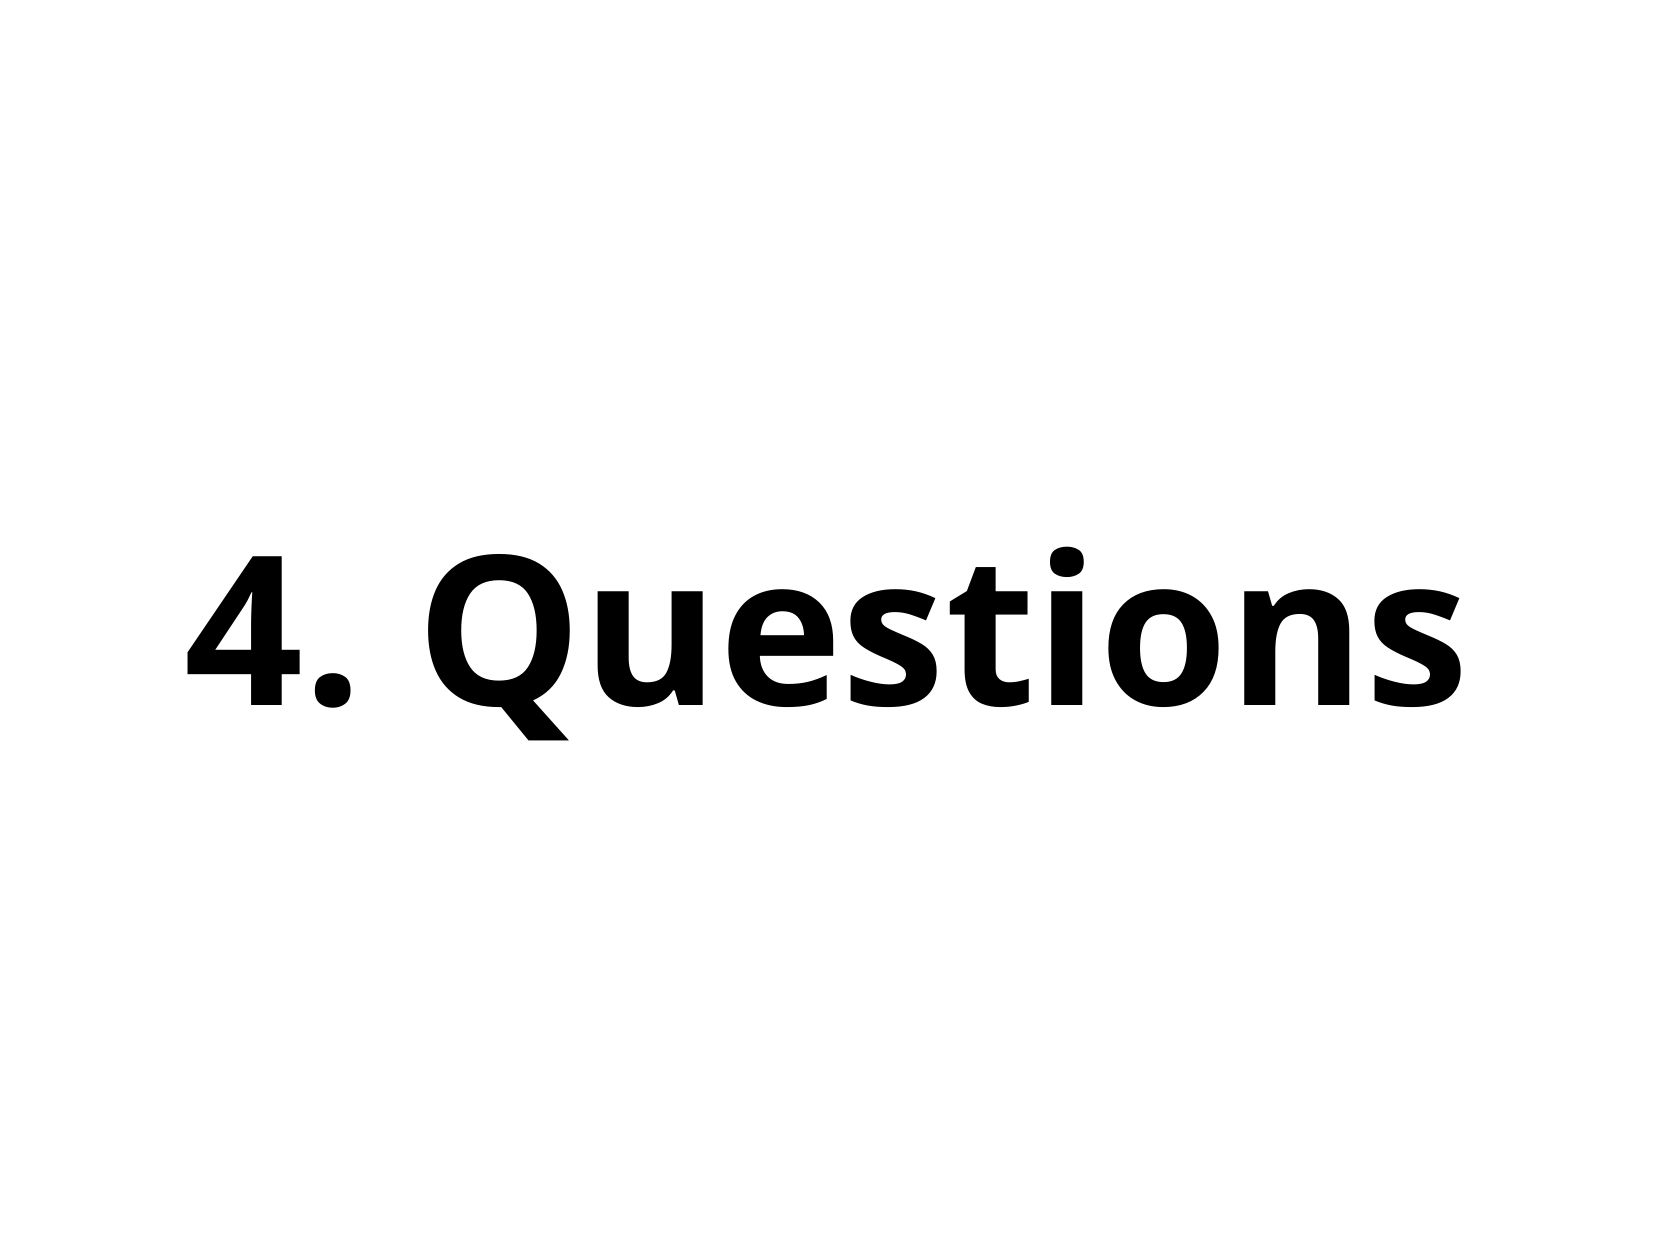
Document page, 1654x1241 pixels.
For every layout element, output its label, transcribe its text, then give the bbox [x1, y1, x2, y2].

title 4. Questions [82, 49, 1571, 1201]
